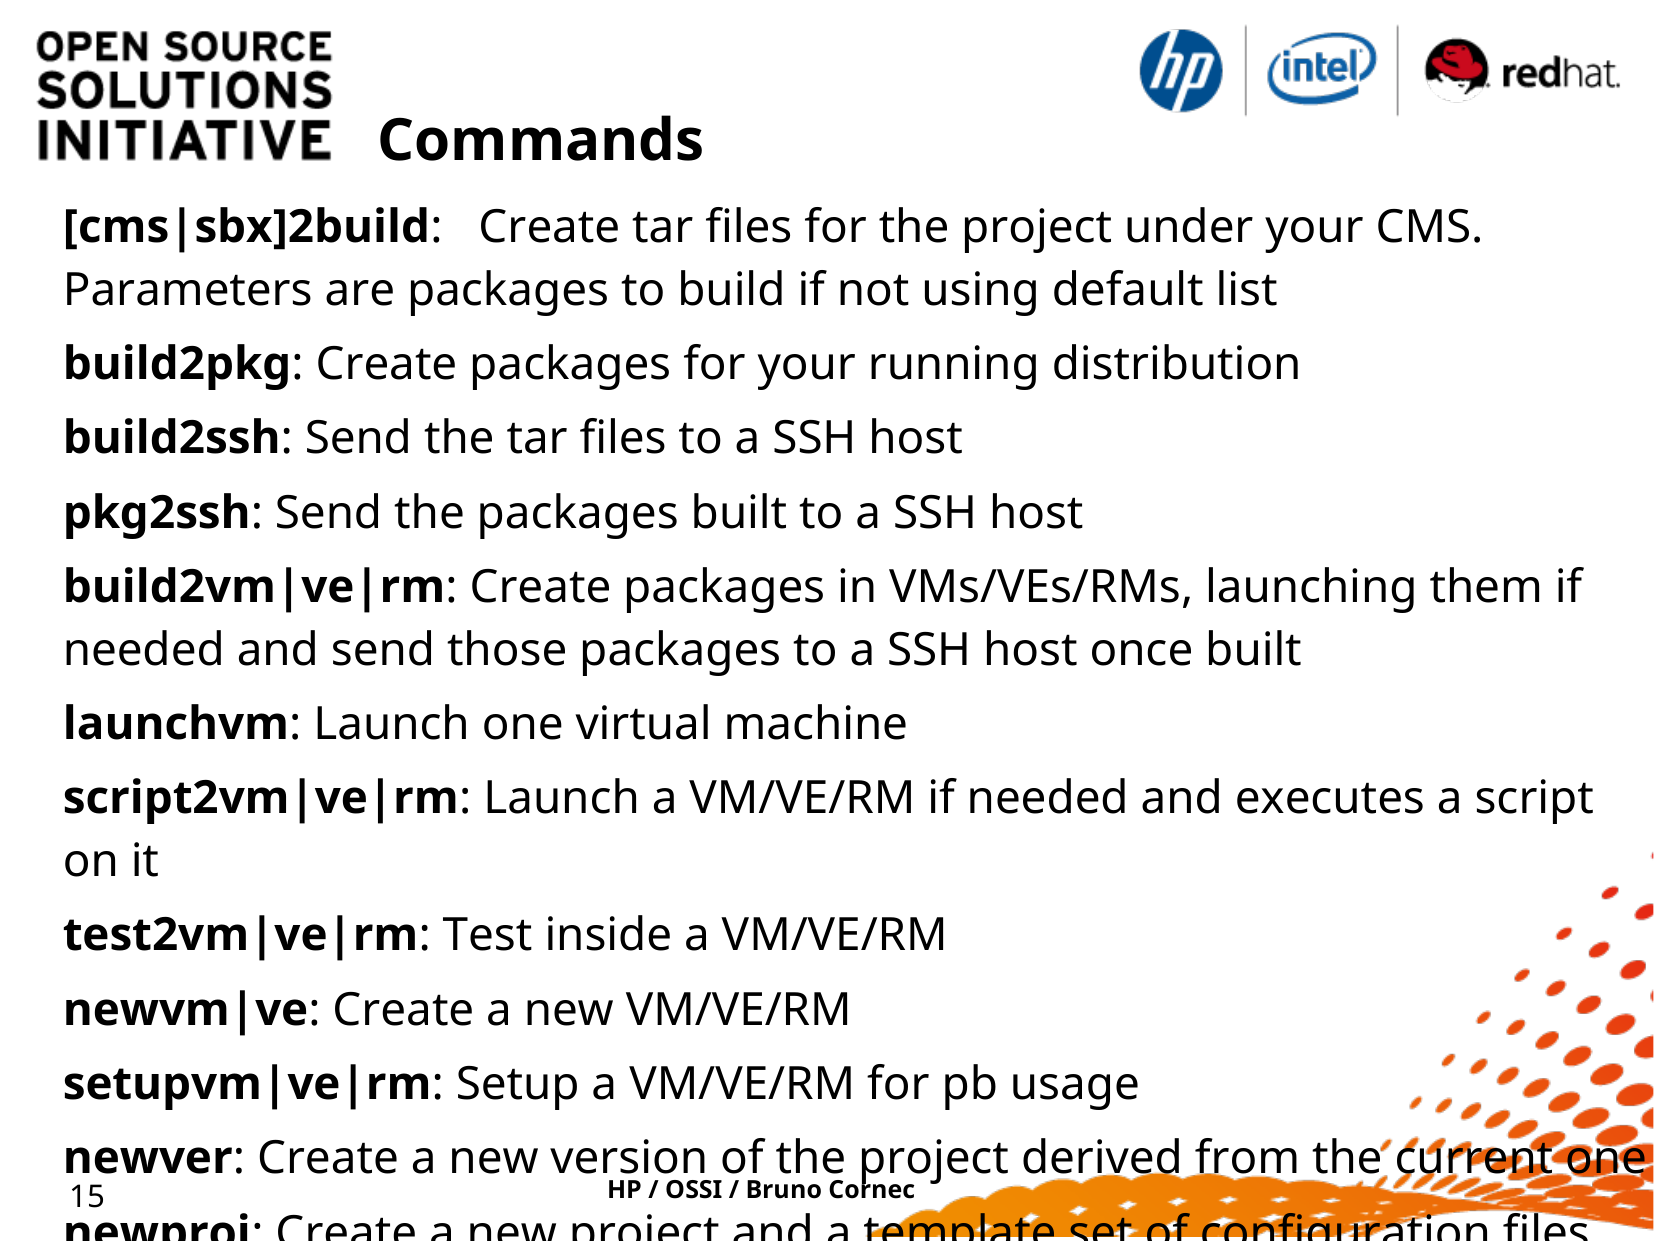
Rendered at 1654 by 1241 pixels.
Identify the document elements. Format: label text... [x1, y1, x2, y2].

title Commands [377, 59, 1292, 221]
picture [1257, 1226, 1270, 1237]
picture [1151, 1226, 1165, 1237]
picture [886, 1226, 898, 1233]
picture [72, 1228, 82, 1237]
picture [1441, 1226, 1455, 1237]
picture [576, 1226, 589, 1237]
picture [502, 1226, 514, 1233]
picture [1312, 1226, 1325, 1237]
picture [330, 1226, 342, 1233]
picture [913, 1226, 925, 1237]
picture [1097, 1226, 1109, 1233]
picture [1037, 1226, 1049, 1233]
picture [217, 1228, 227, 1237]
picture [1228, 1226, 1242, 1237]
picture [1470, 1226, 1483, 1237]
picture [622, 1226, 636, 1237]
picture [662, 1226, 674, 1233]
text_box [cms|sbx]2build: Create tar files for the project under your CMS. Parameters are packages to build if not using default list build2pkg: Create packages for your running distribution build2ssh: Send the tar files to a SSH host pkg2ssh: Send the packages built to a SSH host build2vm|ve|rm: Create packages in VMs/VEs/RMs, launching them if needed and send those packages to a SSH host once built launchvm: Launch one virtual machine script2vm|ve|rm: Launch a VM/VE/RM if needed and executes a script on it test2vm|ve|rm: Test inside a VM/VE/RM newvm|ve: Create a new VM/VE/RM setupvm|ve|rm: Setup a VM/VE/RM for pb usage newver: Create a new version of the project derived from the current one newproj: Create a new project and a template set of configuration files under pbconf [62, 193, 1654, 1119]
picture [0, 0, 1654, 1237]
picture [1549, 1226, 1561, 1233]
picture [535, 1229, 540, 1237]
picture [398, 1226, 410, 1233]
picture [929, 1226, 940, 1237]
picture [956, 1226, 969, 1237]
picture [101, 1227, 111, 1233]
picture [765, 1226, 778, 1237]
picture [792, 1226, 805, 1237]
picture [169, 1228, 179, 1237]
picture [474, 1226, 487, 1237]
